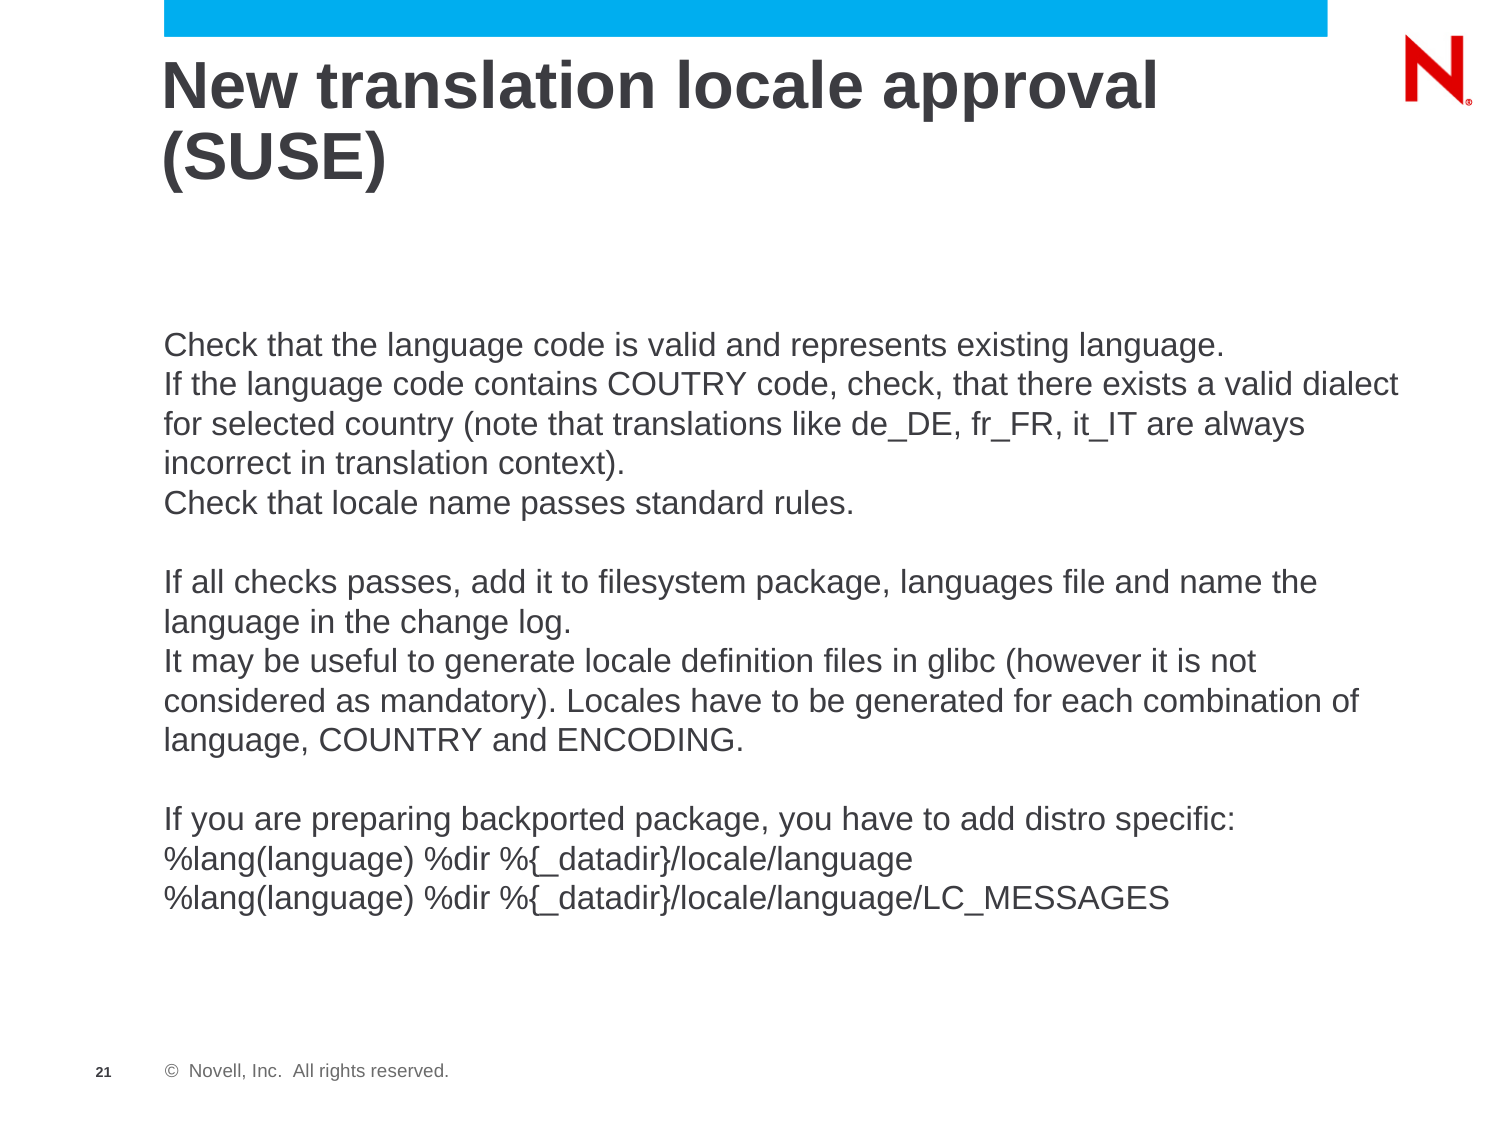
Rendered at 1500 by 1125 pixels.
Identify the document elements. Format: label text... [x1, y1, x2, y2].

subtitle Check that the language code is valid and represents existing language. If the language code contains COUTRY code, check, that there exists a valid dialect for selected country (note that translations like de_DE, fr_FR, it_IT are always incorrect in translation context). Check that locale name passes standard rules. If all checks passes, add it to filesystem package, languages file and name the language in the change log. It may be useful to generate locale definition files in glibc (however it is not considered as mandatory). Locales have to be generated for each combination of language, COUNTRY and ENCODING. If you are preparing backported package, you have to add distro specific: %lang(language) %dir %{_datadir}/locale/language %lang(language) %dir %{_datadir}/locale/language/LC_MESSAGES [163, 254, 1404, 986]
title New translation locale approval (SUSE) [161, 41, 1383, 205]
picture [1403, 32, 1473, 107]
